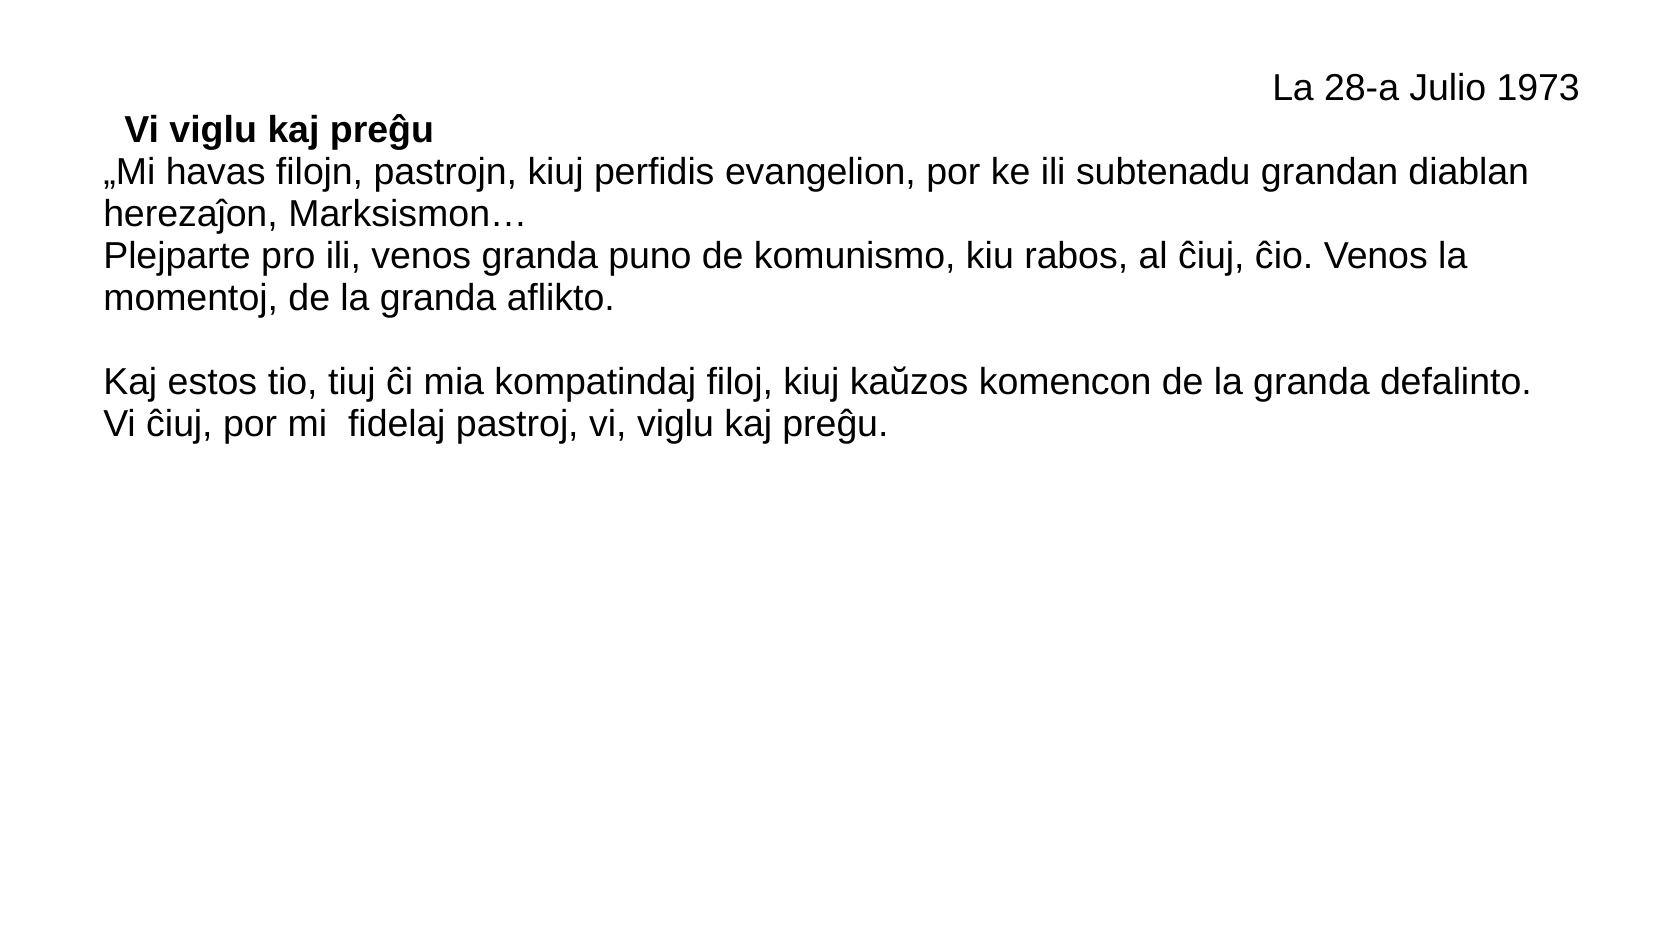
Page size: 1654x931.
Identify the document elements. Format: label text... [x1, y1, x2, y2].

text_box La 28-a Julio 1973 Vi viglu kaj preĝu „Mi havas filojn, pastrojn, kiuj perfidis evangelion, por ke ili subtenadu grandan diablan herezaĵon, Marksismon… Plejparte pro ili, venos granda puno de komunismo, kiu rabos, al ĉiuj, ĉio. Venos la momentoj, de la granda aflikto. Kaj estos tio, tiuj ĉi mia kompatindaj filoj, kiuj kaŭzos komencon de la granda defalinto. Vi ĉiuj, por mi fidelaj pastroj, vi, viglu kaj preĝu. [88, 59, 1595, 886]
